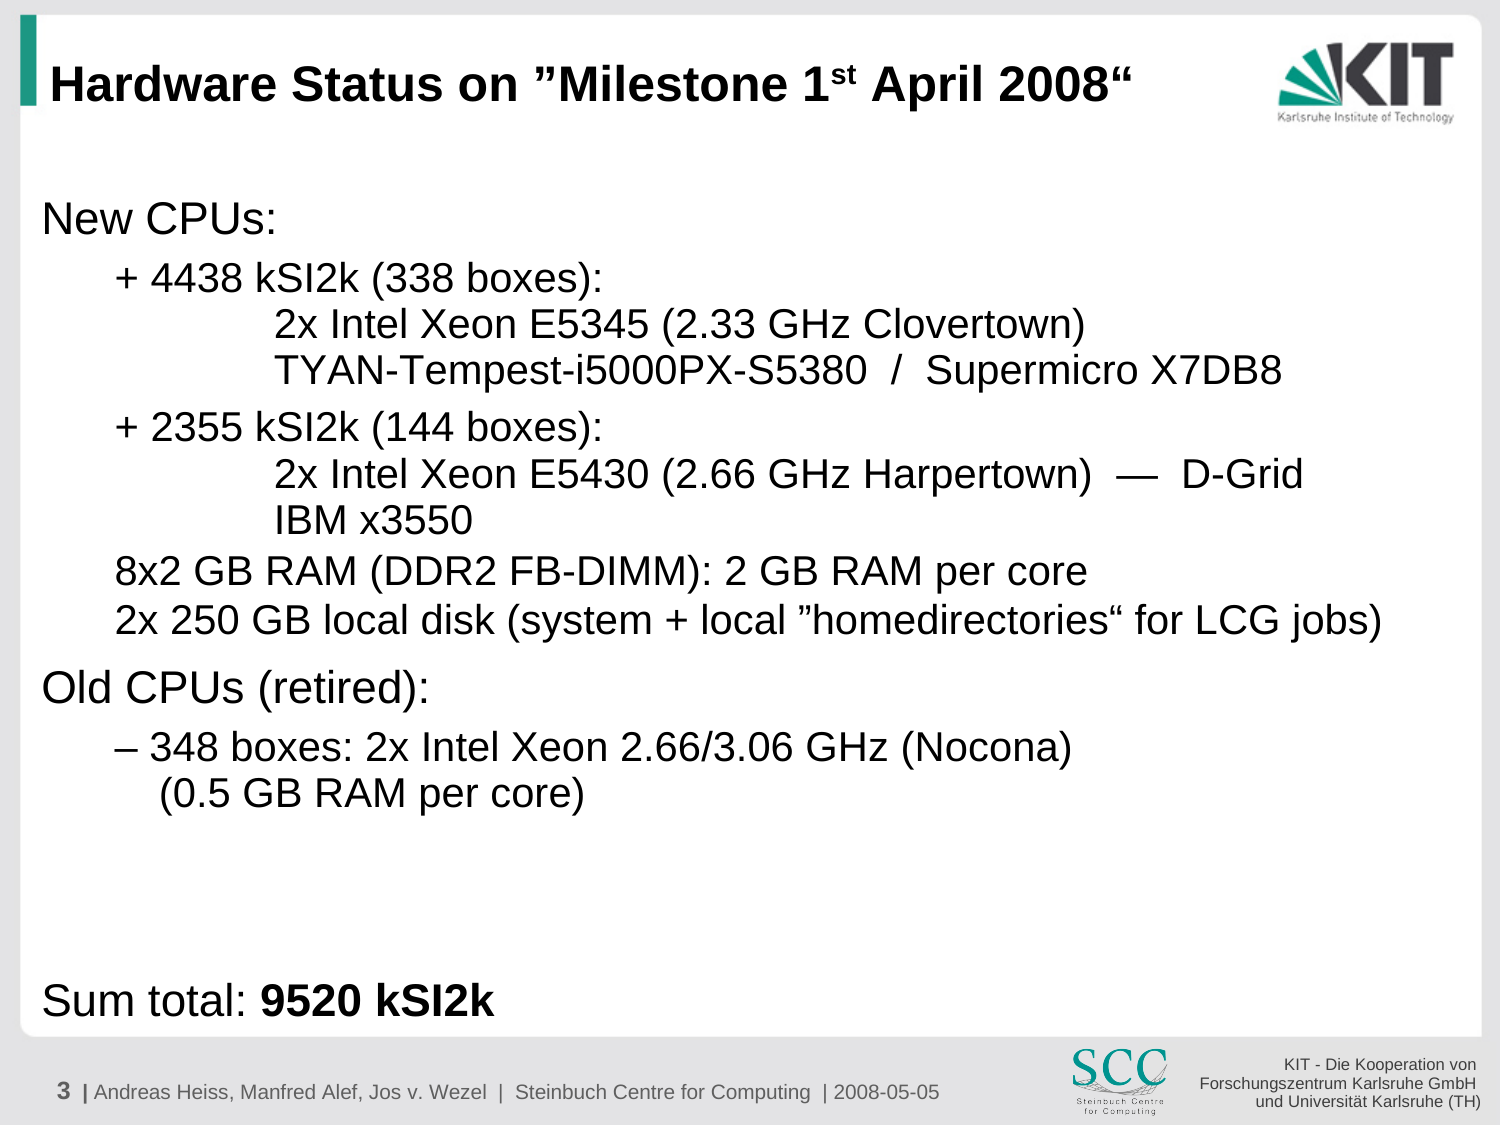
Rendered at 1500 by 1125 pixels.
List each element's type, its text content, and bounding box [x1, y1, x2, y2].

list New CPUs: + 4438 kSI2k (338 boxes): 2x Intel Xeon E5345 (2.33 GHz Clovertown)‏ TYAN-Tempest-i5000PX-S5380 / Supermicro X7DB8 + 2355 kSI2k (144 boxes): 2x Intel Xeon E5430 (2.66 GHz Harpertown) — D-Grid IBM x3550 8x2 GB RAM (DDR2 FB-DIMM): 2 GB RAM per core 2x 250 GB local disk (system + local ”homedirectories“ for LCG jobs)‏ Old CPUs (retired): – 348 boxes: 2x Intel Xeon 2.66/3.06 GHz (Nocona) (0.5 GB RAM per core)‏ Sum total: 9520 kSI2k [41, 196, 1459, 1031]
picture [0, 0, 1500, 1125]
title Hardware Status on ”Milestone 1st April 2008“ [49, 36, 1247, 137]
